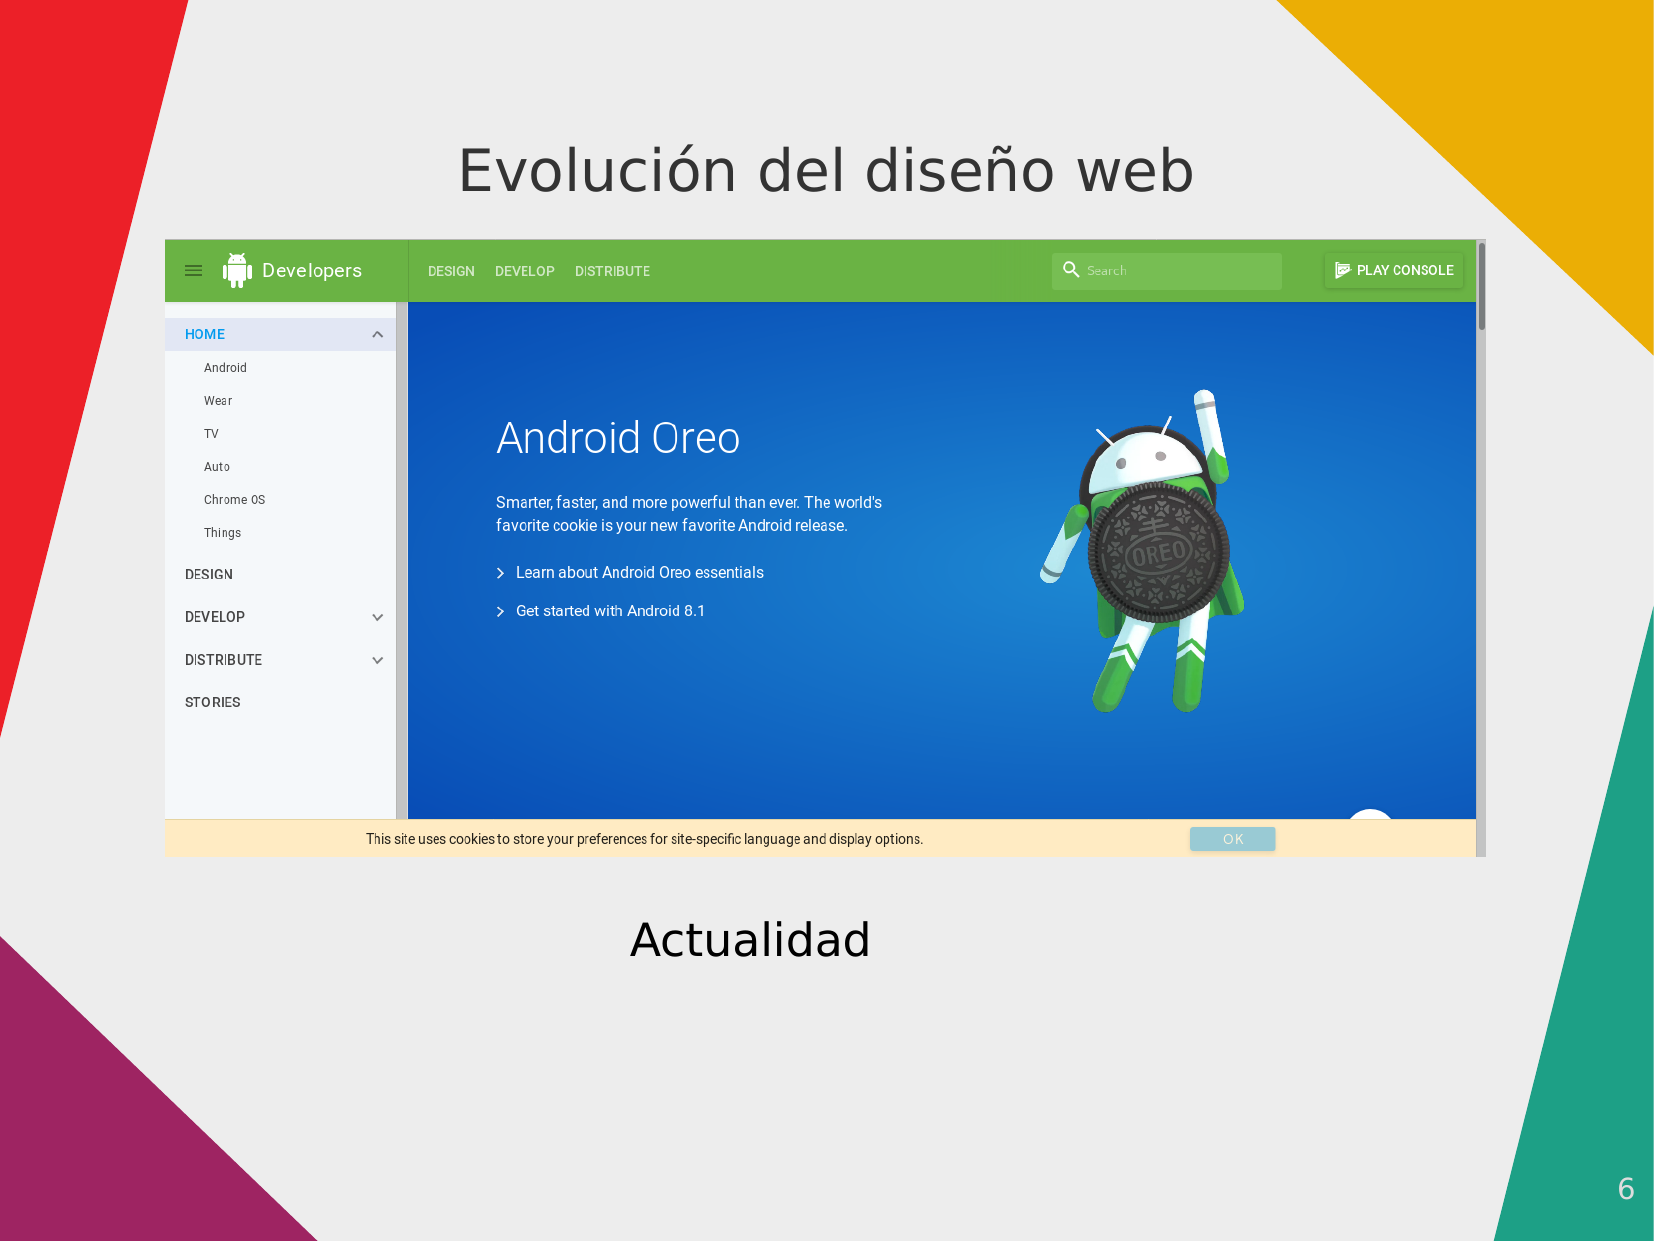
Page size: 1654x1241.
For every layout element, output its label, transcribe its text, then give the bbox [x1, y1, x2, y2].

text_box Actualidad [615, 906, 1156, 976]
title Evolución del diseño web [114, 73, 1539, 271]
picture [165, 239, 1486, 857]
